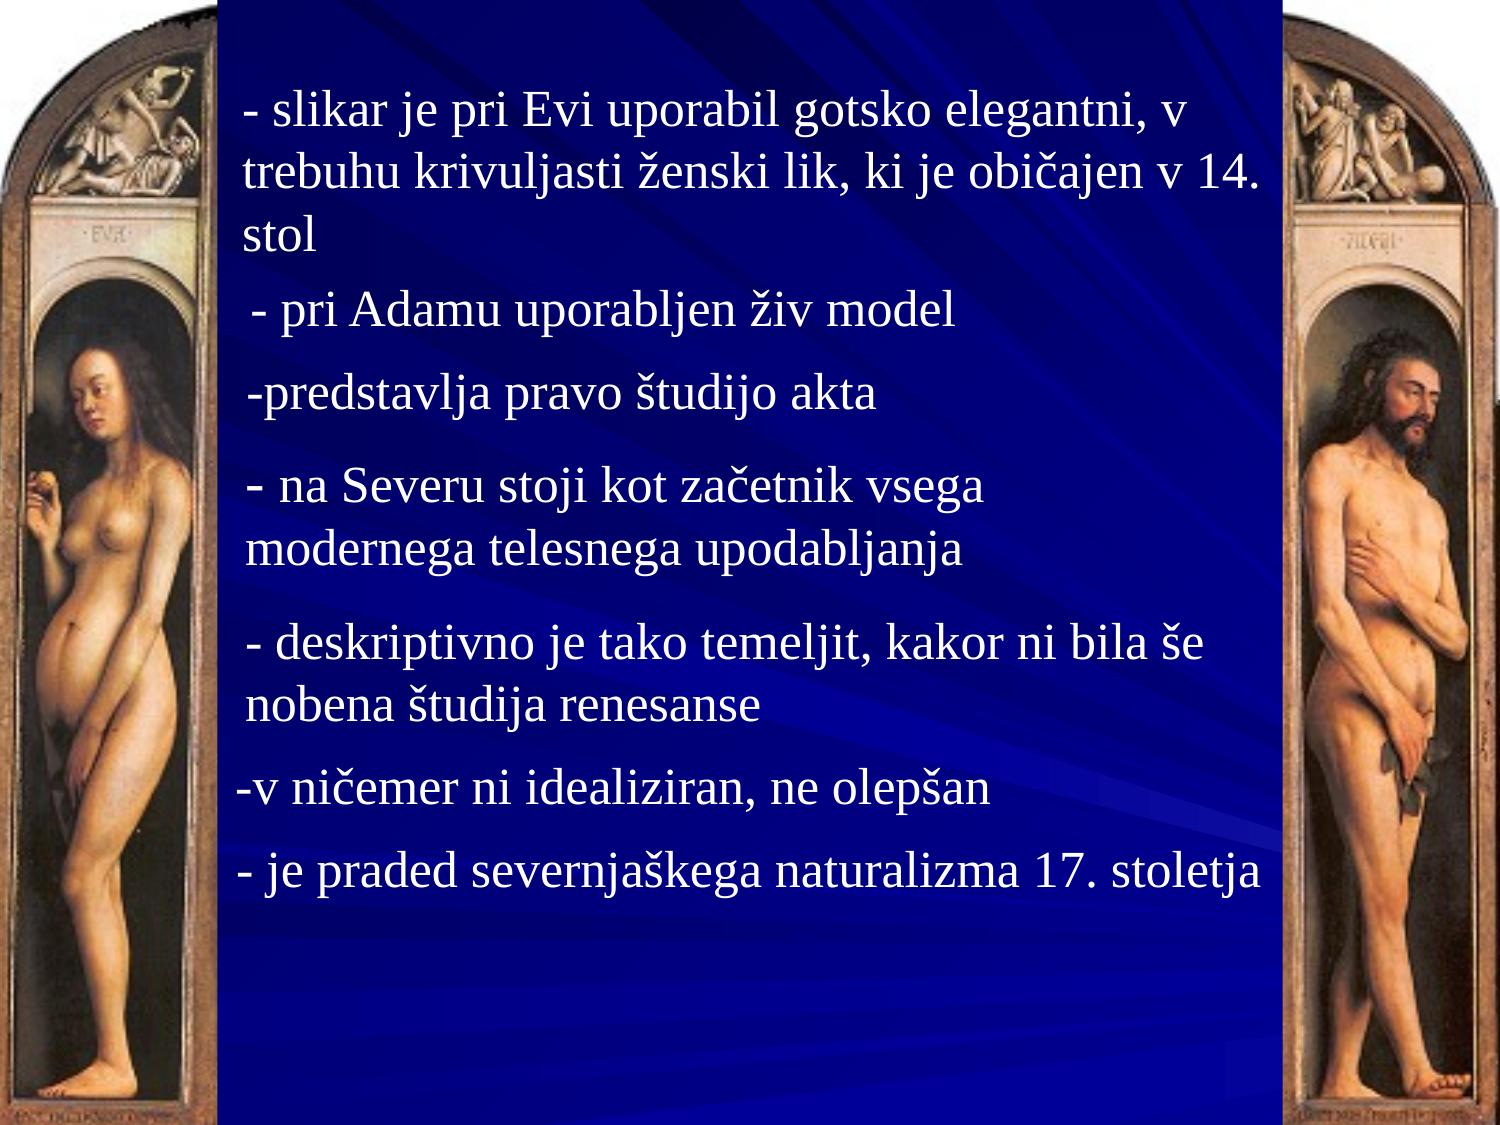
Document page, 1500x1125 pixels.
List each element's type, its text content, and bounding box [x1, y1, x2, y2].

text_box - na Severu stoji kot začetnik vsega modernega telesnega upodabljanja [230, 436, 1235, 584]
picture [1282, 0, 1500, 1125]
text_box - slikar je pri Evi uporabil gotsko elegantni, v trebuhu krivuljasti ženski lik, ki je običajen v 14. stol [227, 66, 1317, 332]
picture [0, 0, 218, 1125]
text_box -v ničemer ni idealiziran, ne olepšan [220, 744, 1020, 823]
text_box - deskriptivno je tako temeljit, kakor ni bila še nobena študija renesanse [230, 599, 1312, 740]
text_box - pri Adamu uporabljen živ model [235, 267, 972, 345]
text_box - je praded severnjaškega naturalizma 17. stoletja [221, 827, 1277, 905]
text_box -predstavlja pravo študijo akta [231, 350, 893, 428]
